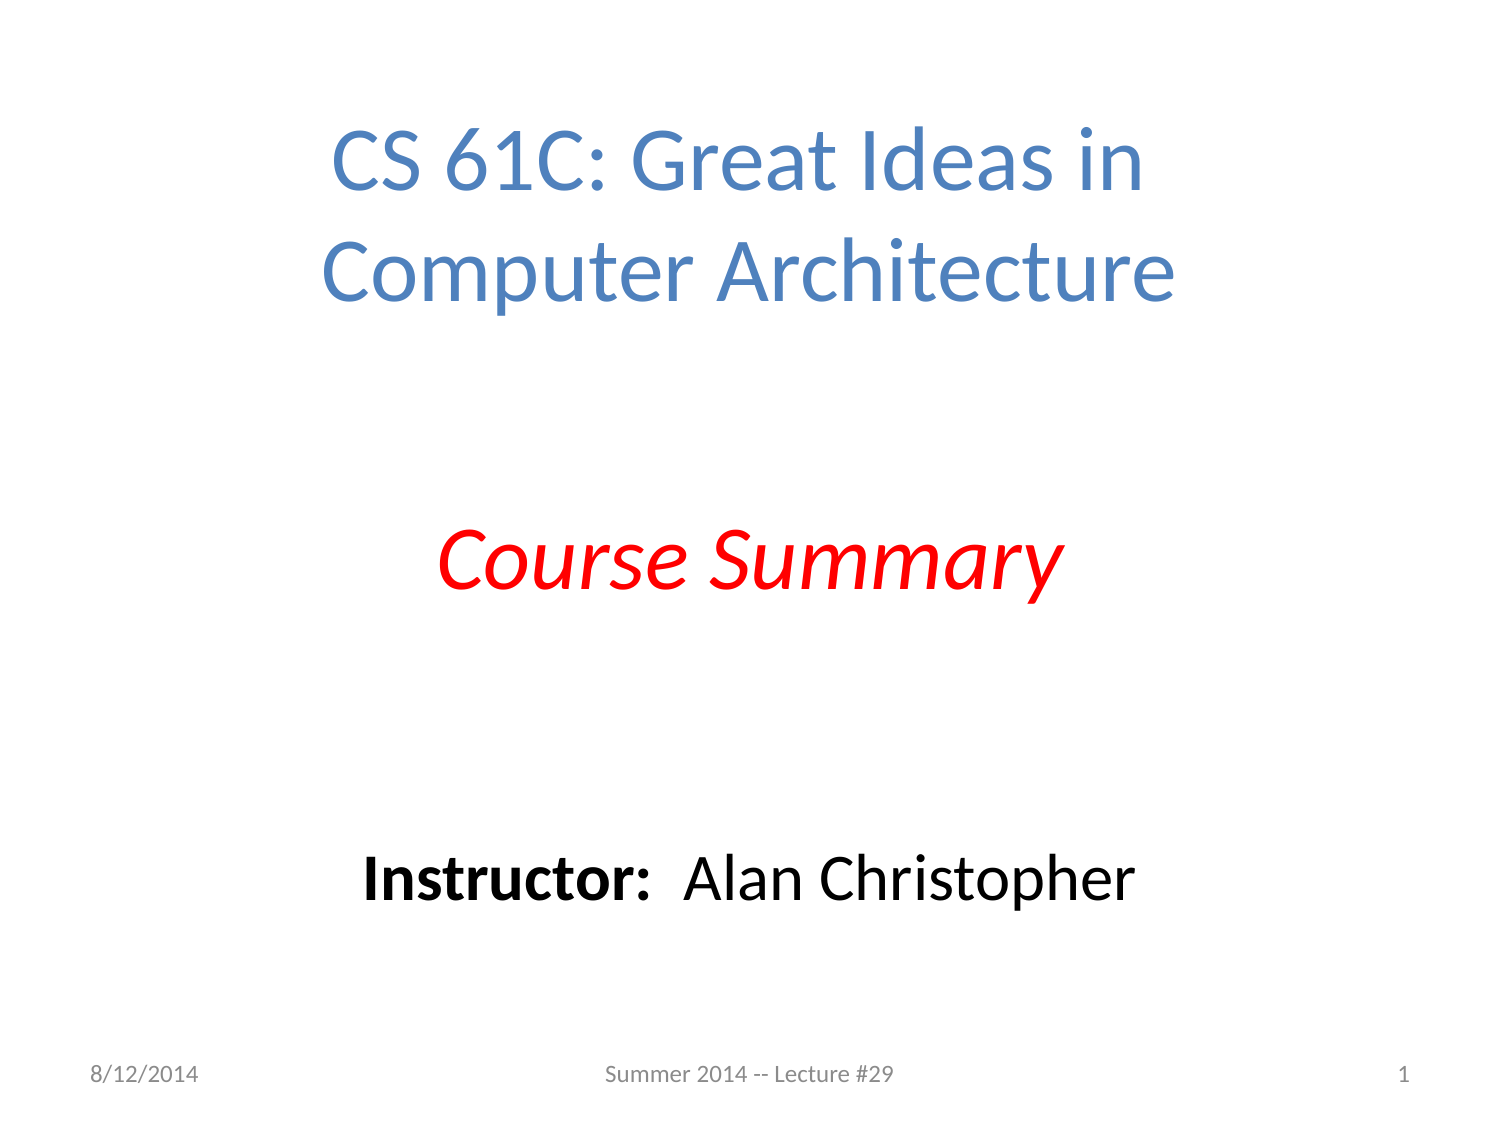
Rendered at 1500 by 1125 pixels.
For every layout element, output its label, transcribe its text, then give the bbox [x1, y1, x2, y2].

footer Summer 2014 -- Lecture #29 [512, 1042, 988, 1103]
text_box CS 61C: Great Ideas in Computer Architecture Course Summary [0, 91, 1500, 829]
subtitle Instructor: Alan Christopher [0, 829, 1500, 927]
slide_number <number> [1074, 1042, 1425, 1103]
slide_number 8/12/2014 [75, 1042, 425, 1103]
